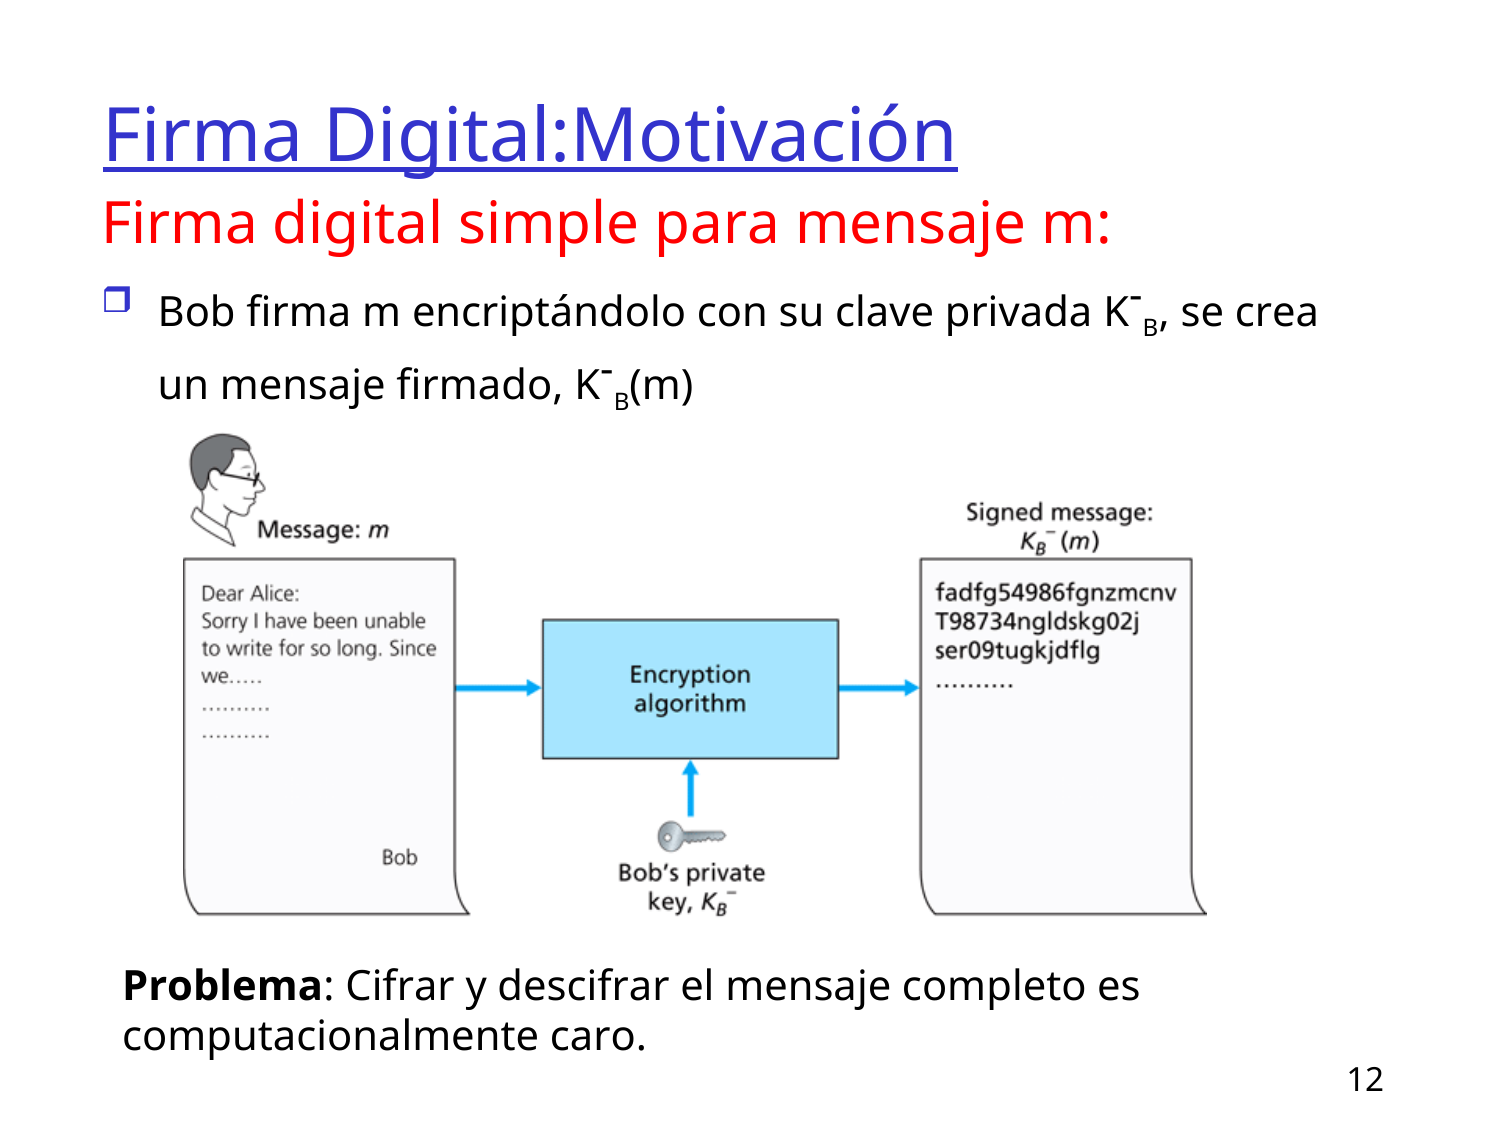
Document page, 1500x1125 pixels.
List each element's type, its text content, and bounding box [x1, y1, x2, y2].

picture [183, 431, 1207, 951]
text_box Problema: Cifrar y descifrar el mensaje completo es computacionalmente caro. [107, 951, 1290, 1102]
list Firma digital simple para mensaje m: Bob firma m encriptándolo con su clave privada K-B, se crea un mensaje firmado, K-B(m) [86, 177, 1362, 921]
title Firma Digital:Motivación [87, 23, 1363, 239]
